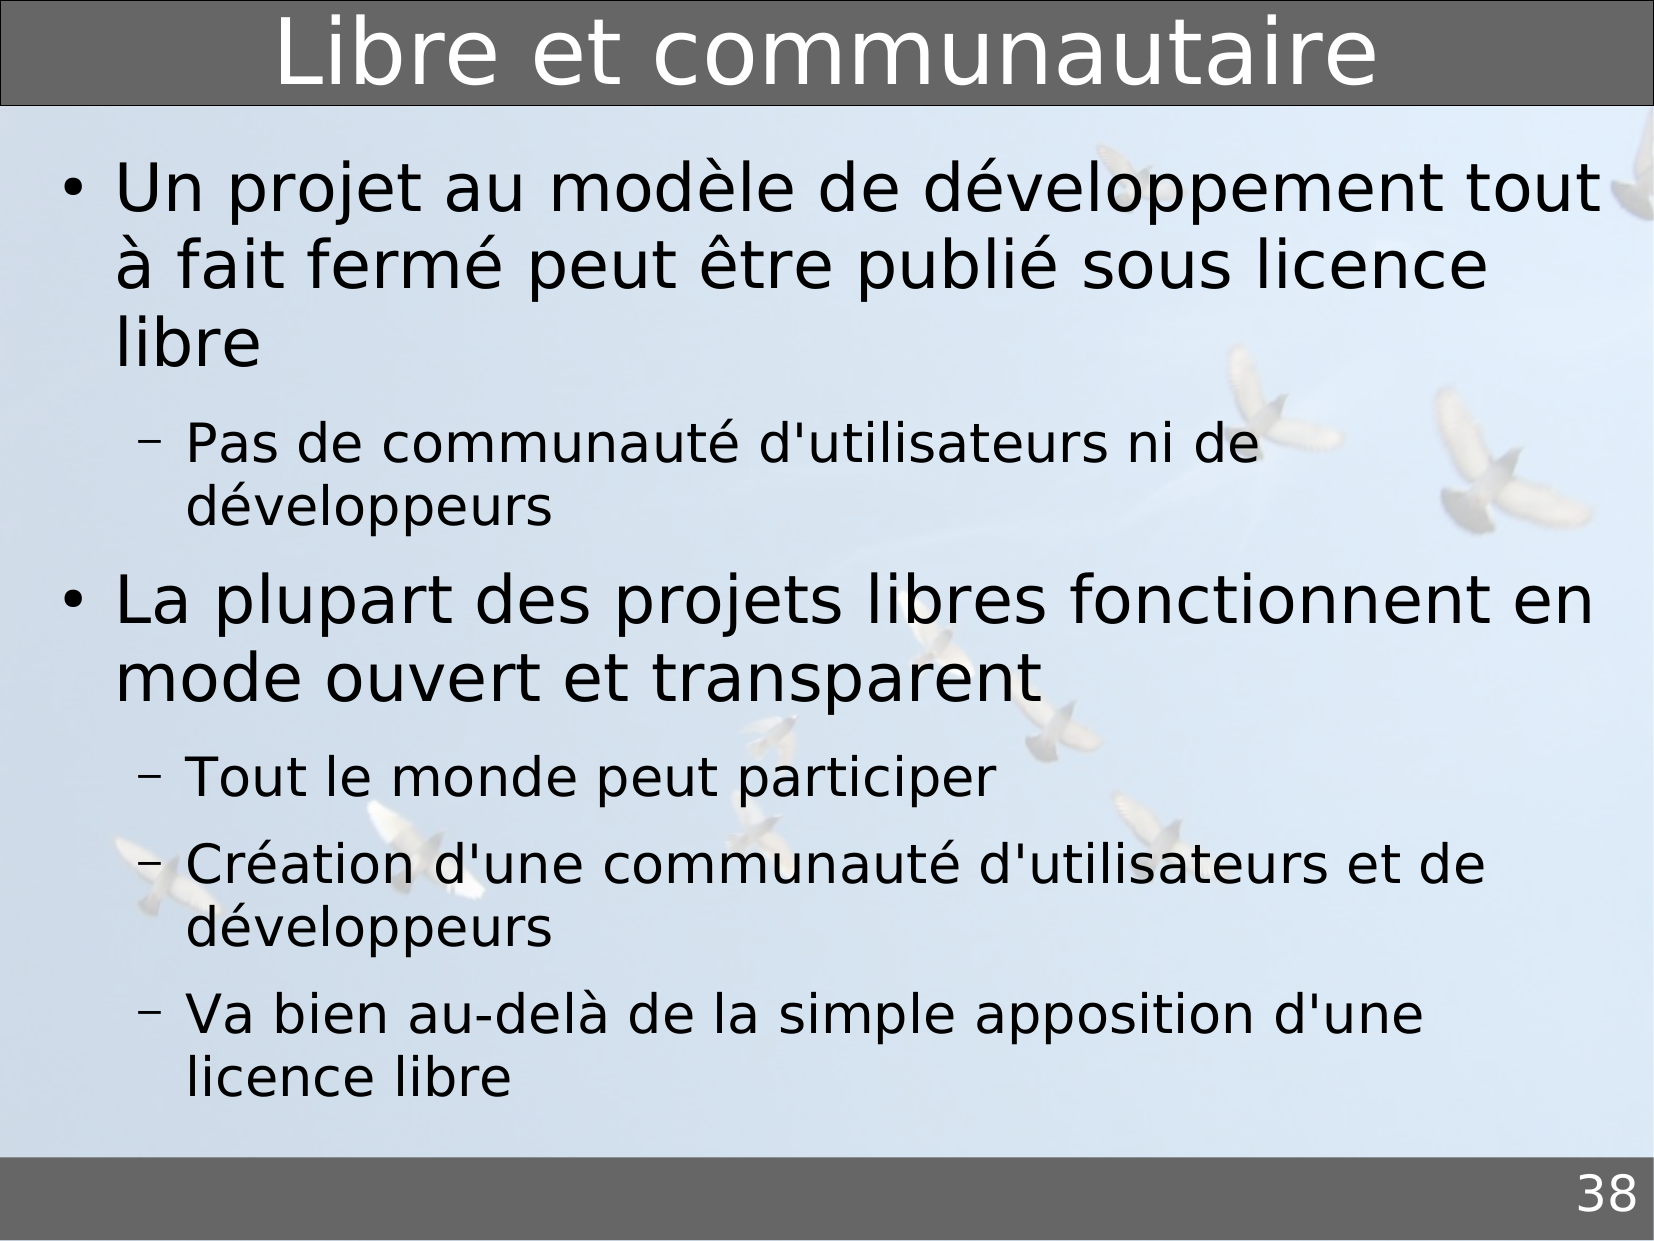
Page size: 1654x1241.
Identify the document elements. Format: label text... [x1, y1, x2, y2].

title Libre et communautaire [0, 0, 1654, 107]
list Un projet au modèle de développement tout à fait fermé peut être publié sous licence libre Pas de communauté d'utilisateurs ni de développeurs La plupart des projets libres fonctionnent en mode ouvert et transparent Tout le monde peut participer Création d'une communauté d'utilisateurs et de développeurs Va bien au-delà de la simple apposition d'une licence libre [43, 149, 1617, 1109]
